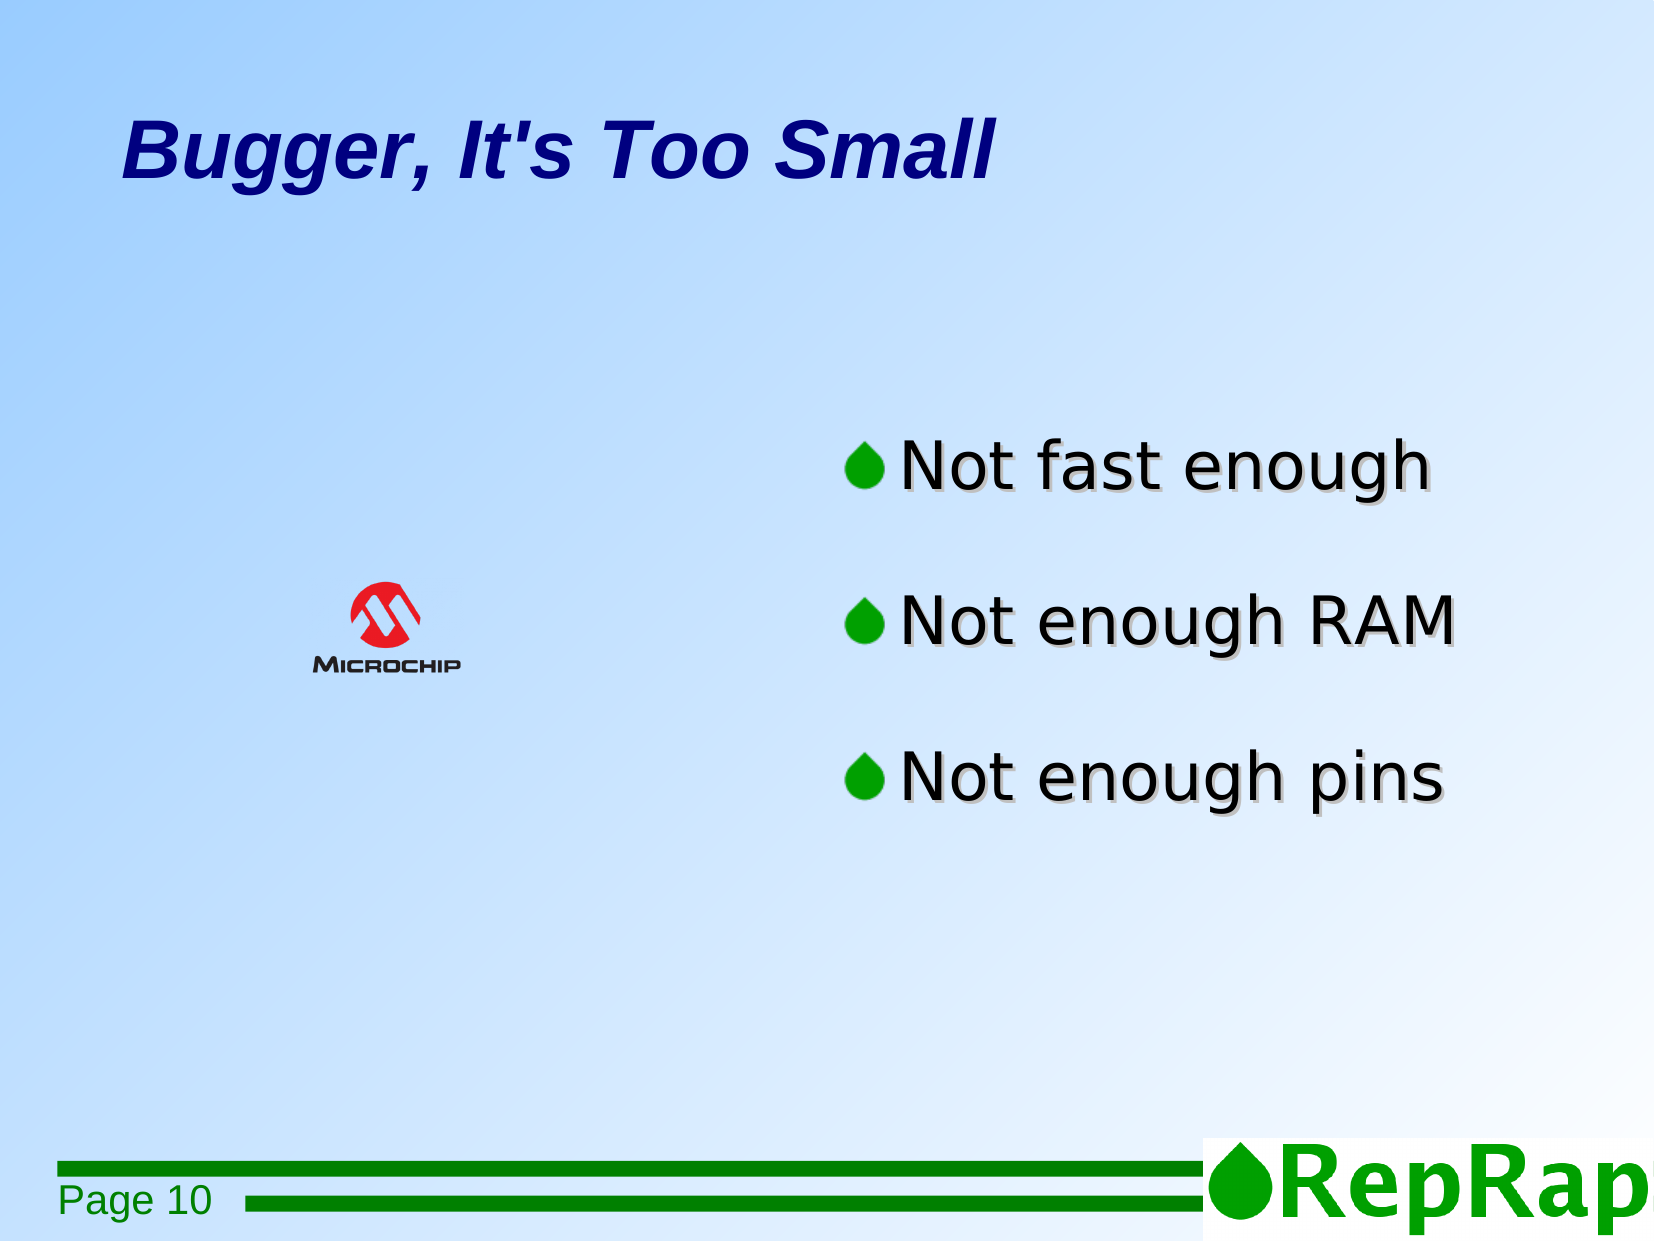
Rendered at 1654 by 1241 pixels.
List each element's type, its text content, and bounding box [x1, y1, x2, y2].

title Bugger, It's Too Small [121, 46, 1534, 254]
text_box Not fast enough Not enough RAM Not enough pins [842, 427, 1577, 863]
picture [1203, 1138, 1654, 1241]
picture [309, 578, 464, 676]
